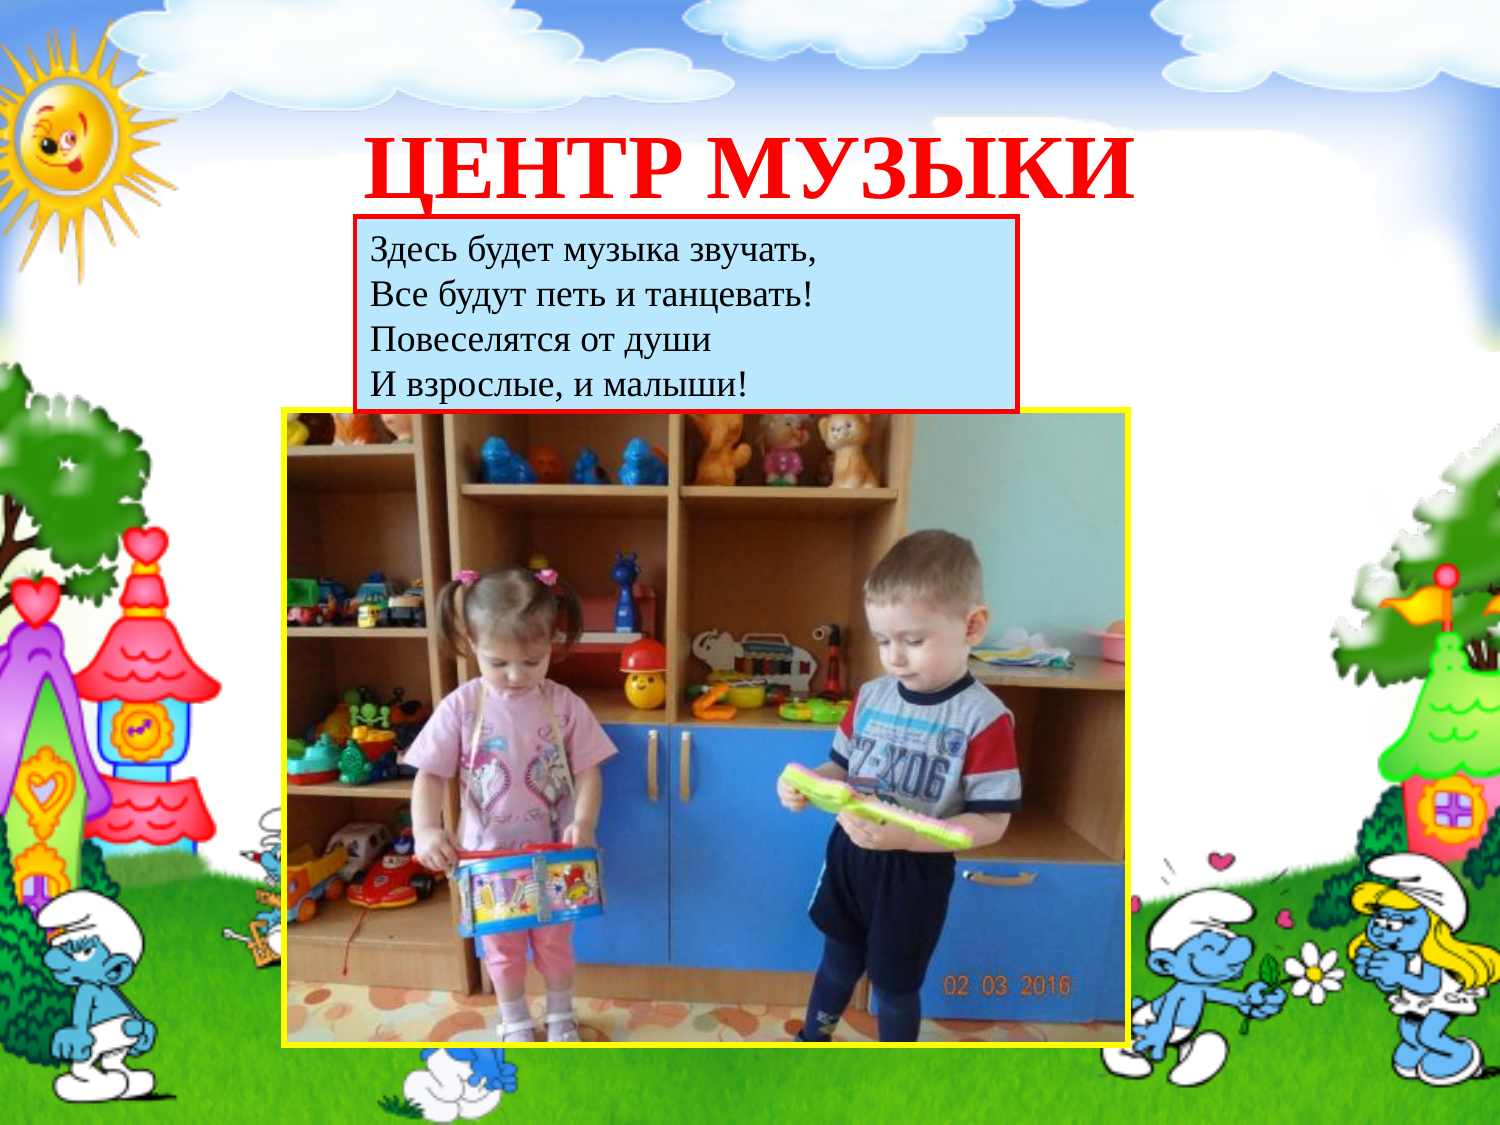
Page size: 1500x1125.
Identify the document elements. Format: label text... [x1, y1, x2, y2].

text_box Здесь будет музыка звучать, Все будут петь и танцевать! Повеселятся от души И взрослые, и малыши! [355, 216, 1018, 412]
picture [287, 413, 1126, 1042]
title ЦЕНТР МУЗЫКИ [103, 59, 1397, 278]
